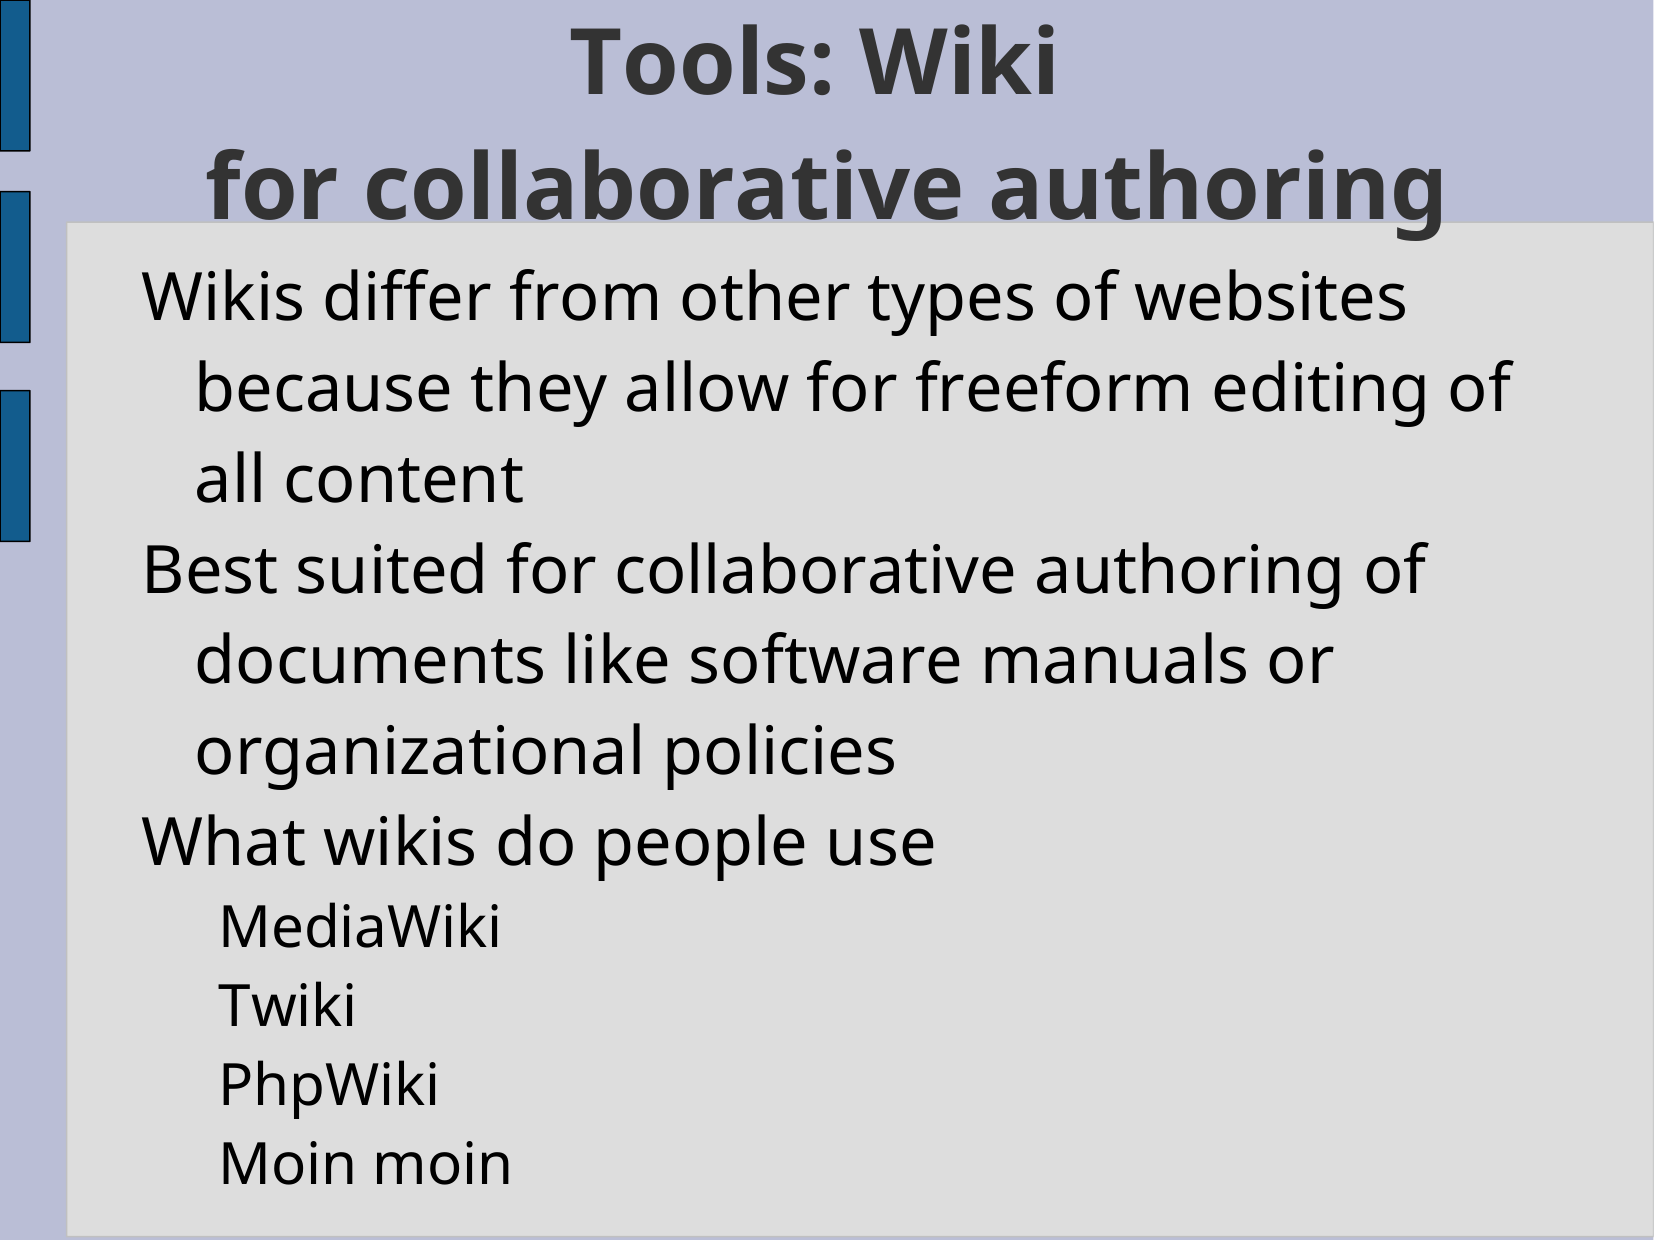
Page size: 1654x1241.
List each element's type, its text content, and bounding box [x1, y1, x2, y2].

list Wikis differ from other types of websites because they allow for freeform editing of all content Best suited for collaborative authoring of documents like software manuals or organizational policies What wikis do people use MediaWiki Twiki PhpWiki Moin moin [124, 249, 1590, 1182]
title Tools: Wiki for collaborative authoring [121, 18, 1534, 225]
